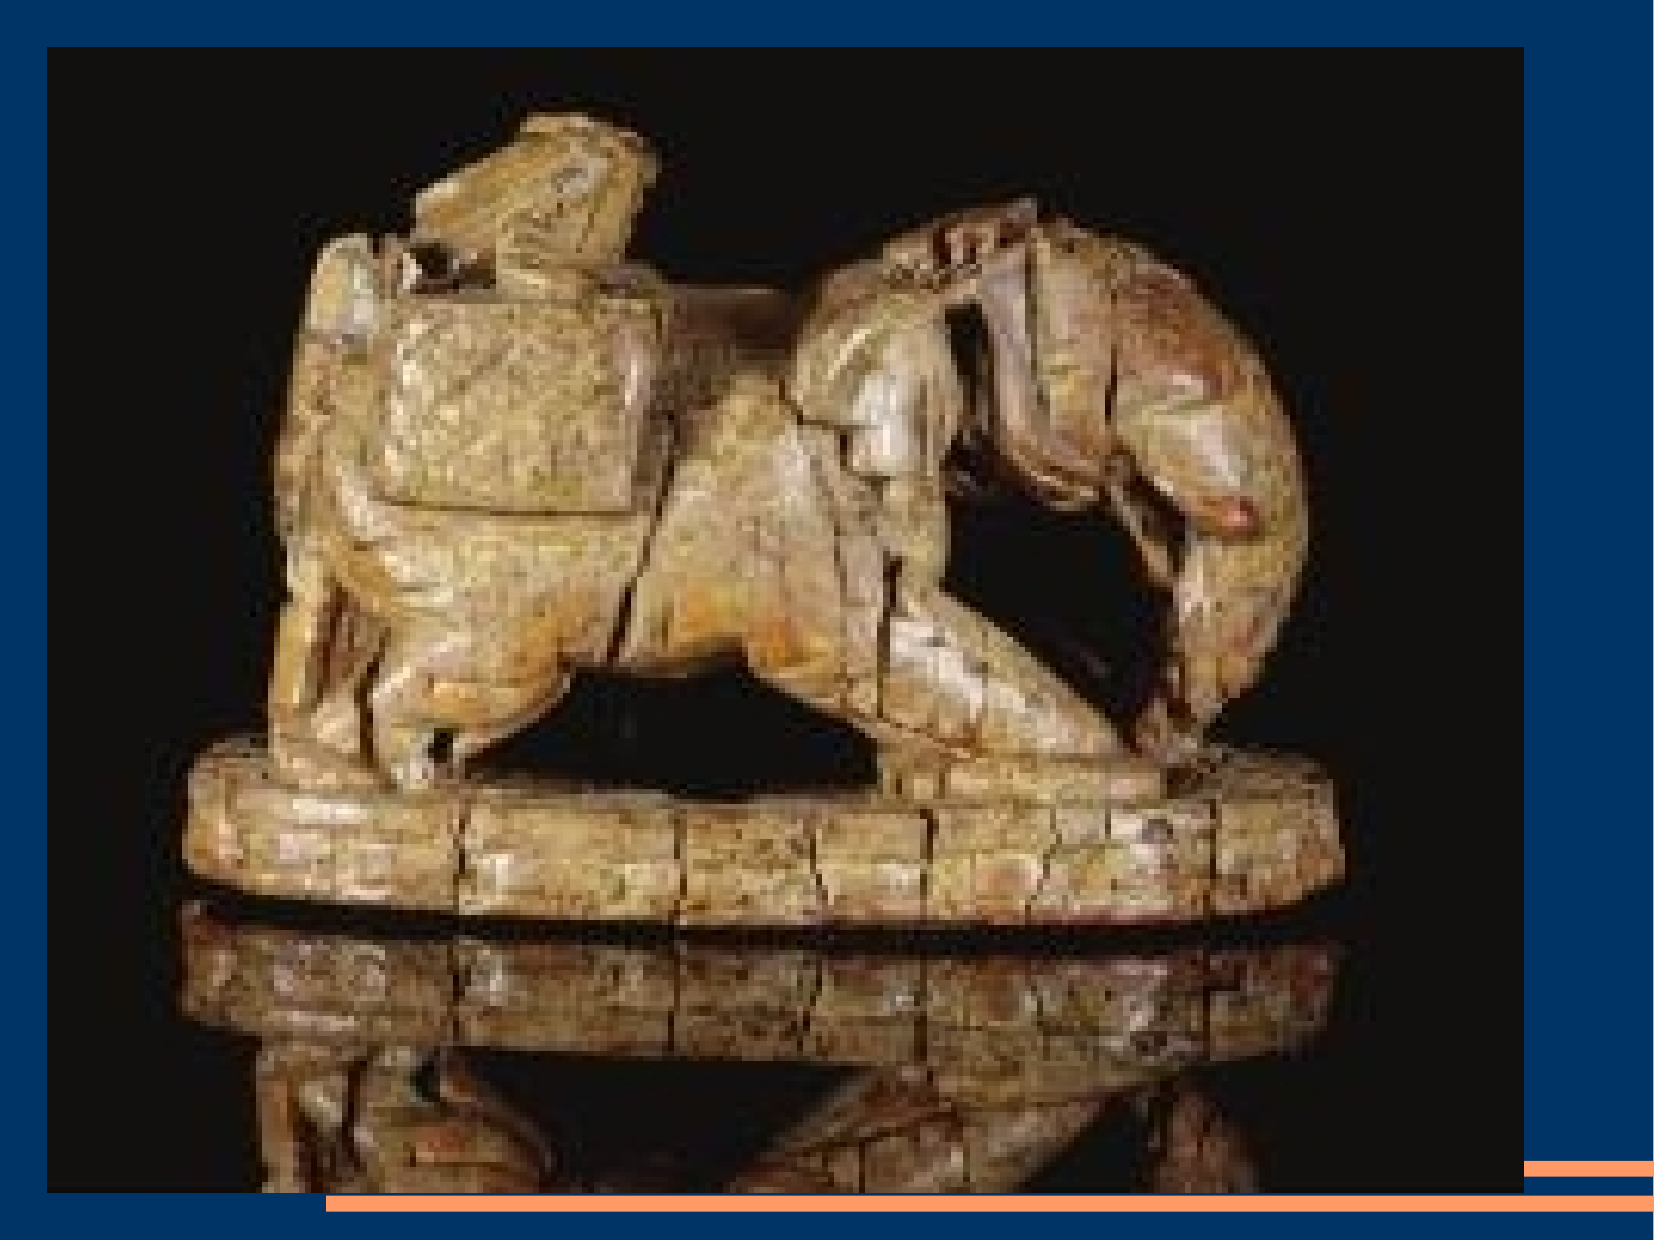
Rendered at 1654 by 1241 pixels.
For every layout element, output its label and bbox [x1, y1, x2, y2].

picture [47, 47, 1524, 1193]
